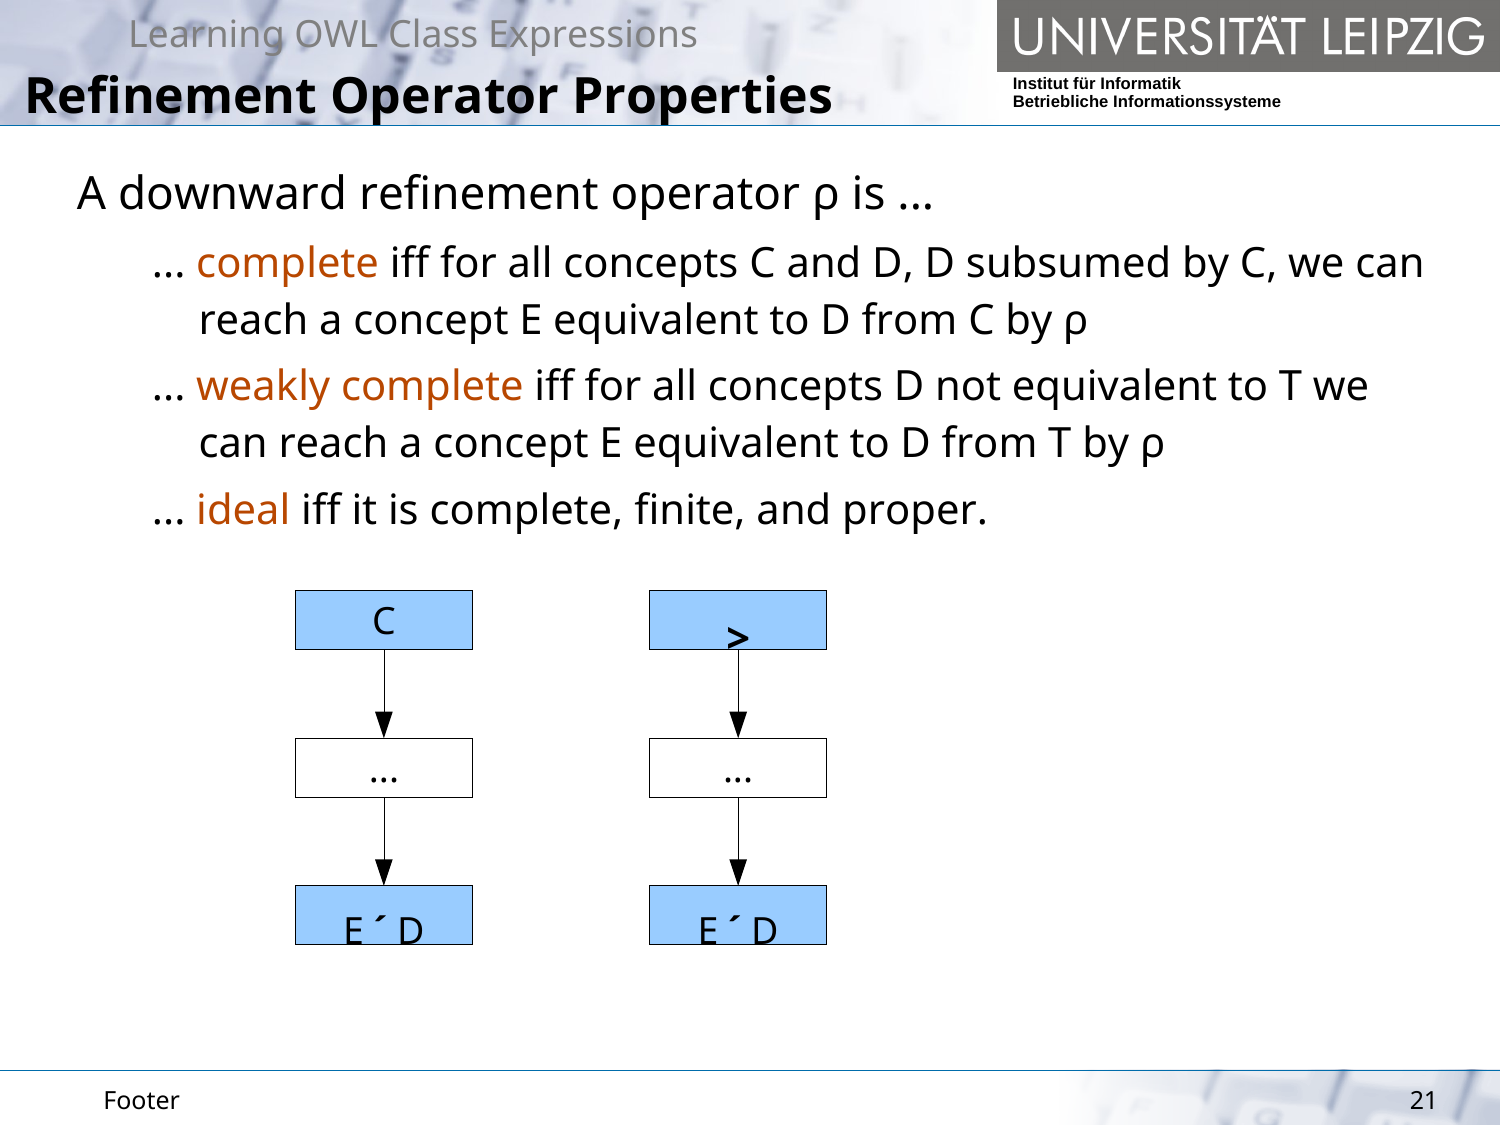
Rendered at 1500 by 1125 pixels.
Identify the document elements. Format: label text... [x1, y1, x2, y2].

picture [0, 0, 1500, 125]
text_box ... [295, 738, 473, 798]
text_box E ´ D [295, 885, 473, 945]
list A downward refinement operator ρ is ... ... complete iff for all concepts C and D, D subsumed by C, we can reach a concept E equivalent to D from C by ρ ... weakly complete iff for all concepts D not equivalent to Τ we can reach a concept E equivalent to D from Τ by ρ ... ideal iff it is complete, finite, and proper. [76, 160, 1447, 1034]
text_box C [295, 590, 473, 650]
text_box > [649, 590, 827, 650]
text_box E ´ D [649, 885, 827, 945]
picture [1057, 1071, 1500, 1125]
text_box ... [649, 738, 827, 798]
title Refinement Operator Properties [24, 63, 1034, 125]
